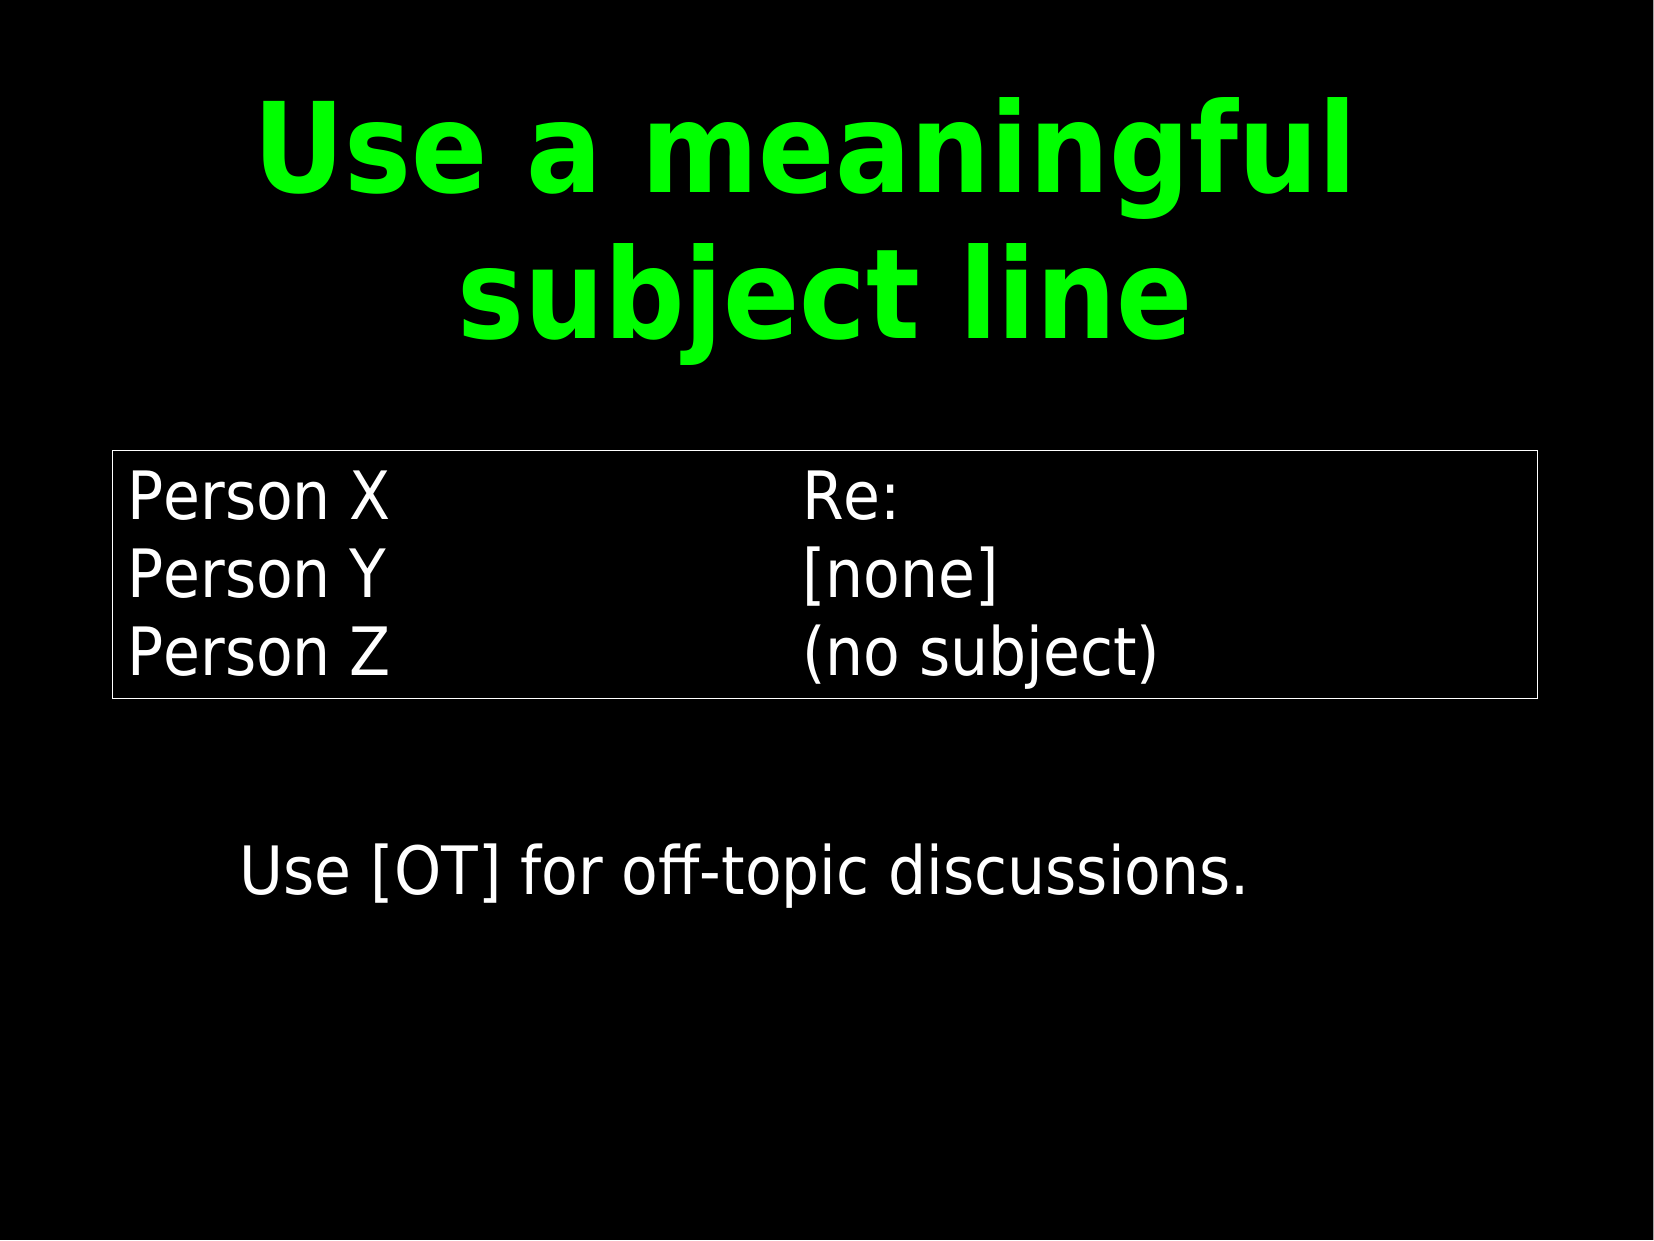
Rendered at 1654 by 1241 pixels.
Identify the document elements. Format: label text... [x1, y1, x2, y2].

text_box Person X Re: Person Y [none] Person Z (no subject) [112, 450, 1538, 699]
text_box Use [OT] for off-topic discussions. [225, 825, 1463, 918]
text_box Use a meaningful subject line [187, 69, 1463, 376]
